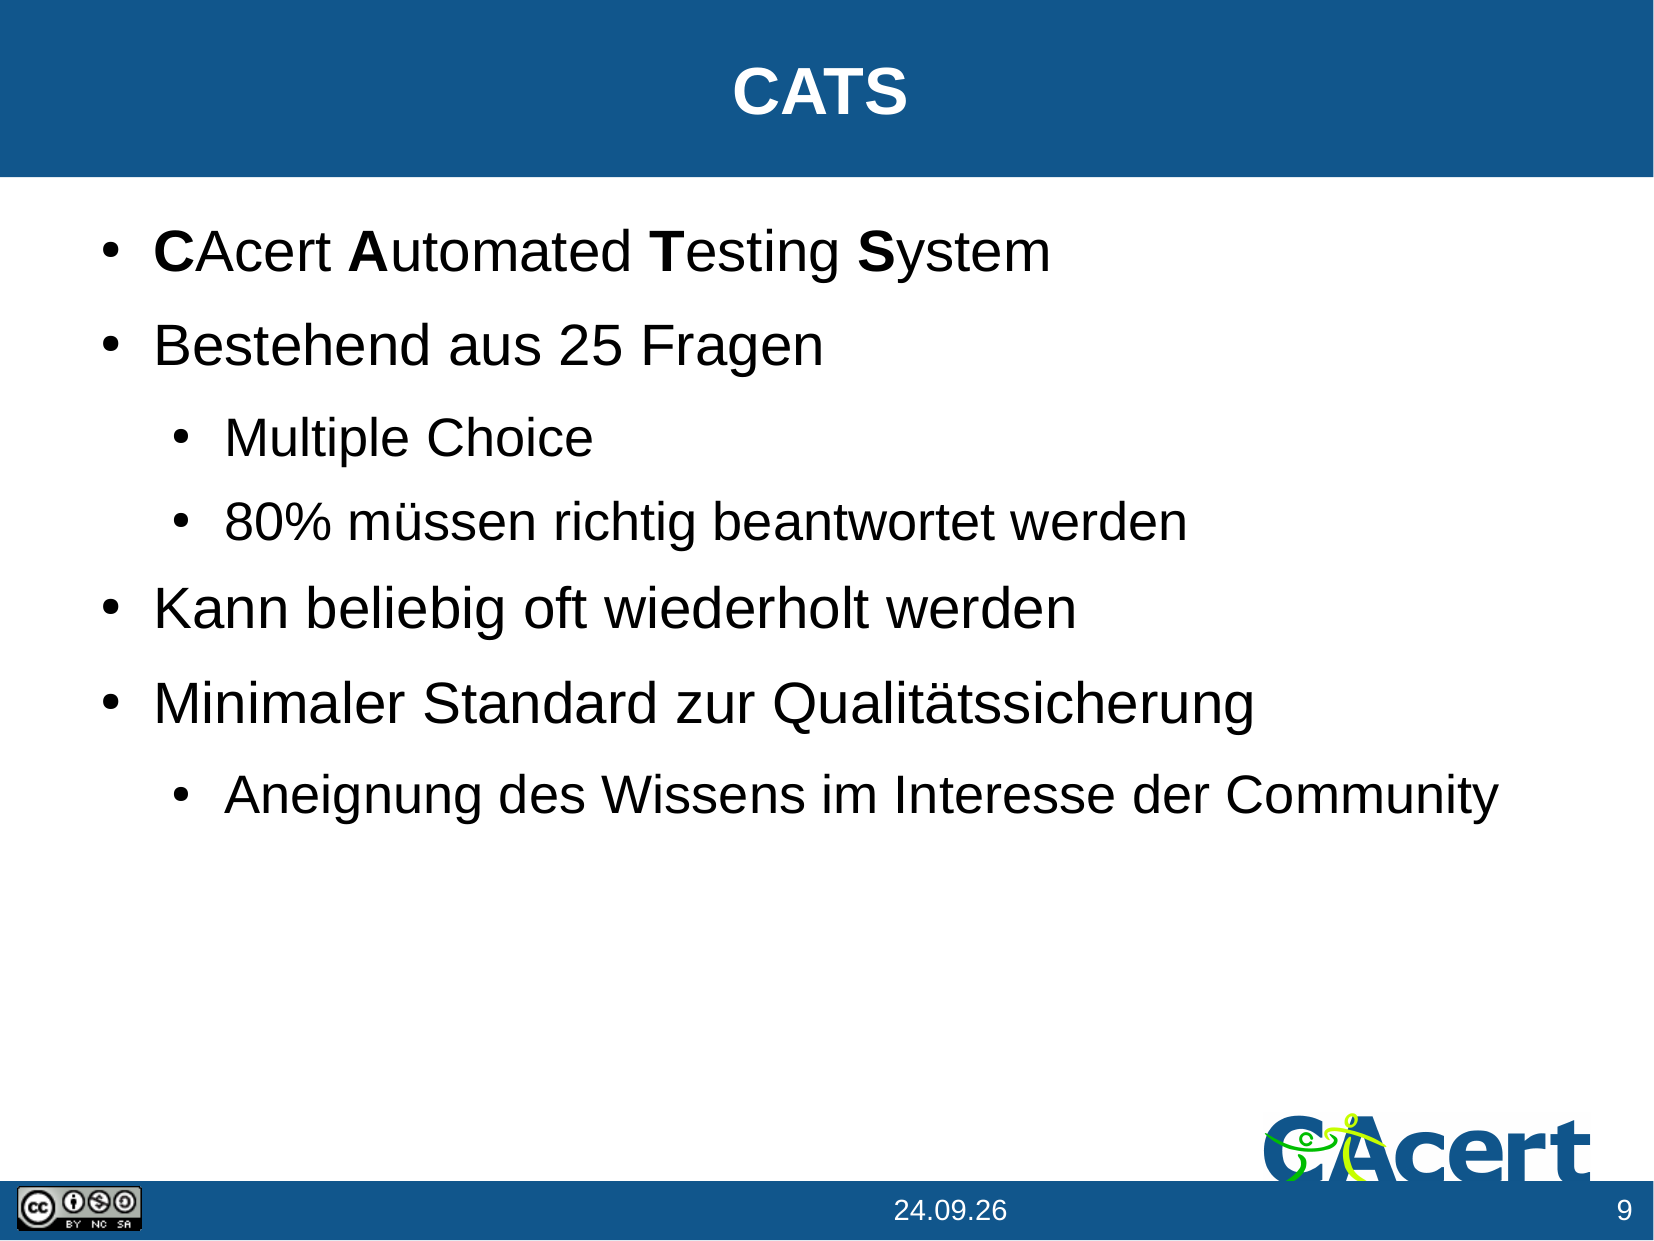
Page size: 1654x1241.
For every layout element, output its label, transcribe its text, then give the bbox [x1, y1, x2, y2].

picture [1263, 1112, 1591, 1181]
list CAcert Automated Testing System Bestehend aus 25 Fragen Multiple Choice 80% müssen richtig beantwortet werden Kann beliebig oft wiederholt werden Minimaler Standard zur Qualitätssicherung Aneignung des Wissens im Interesse der Community [82, 218, 1571, 1077]
picture [17, 1186, 142, 1231]
title CATS [76, 17, 1565, 166]
